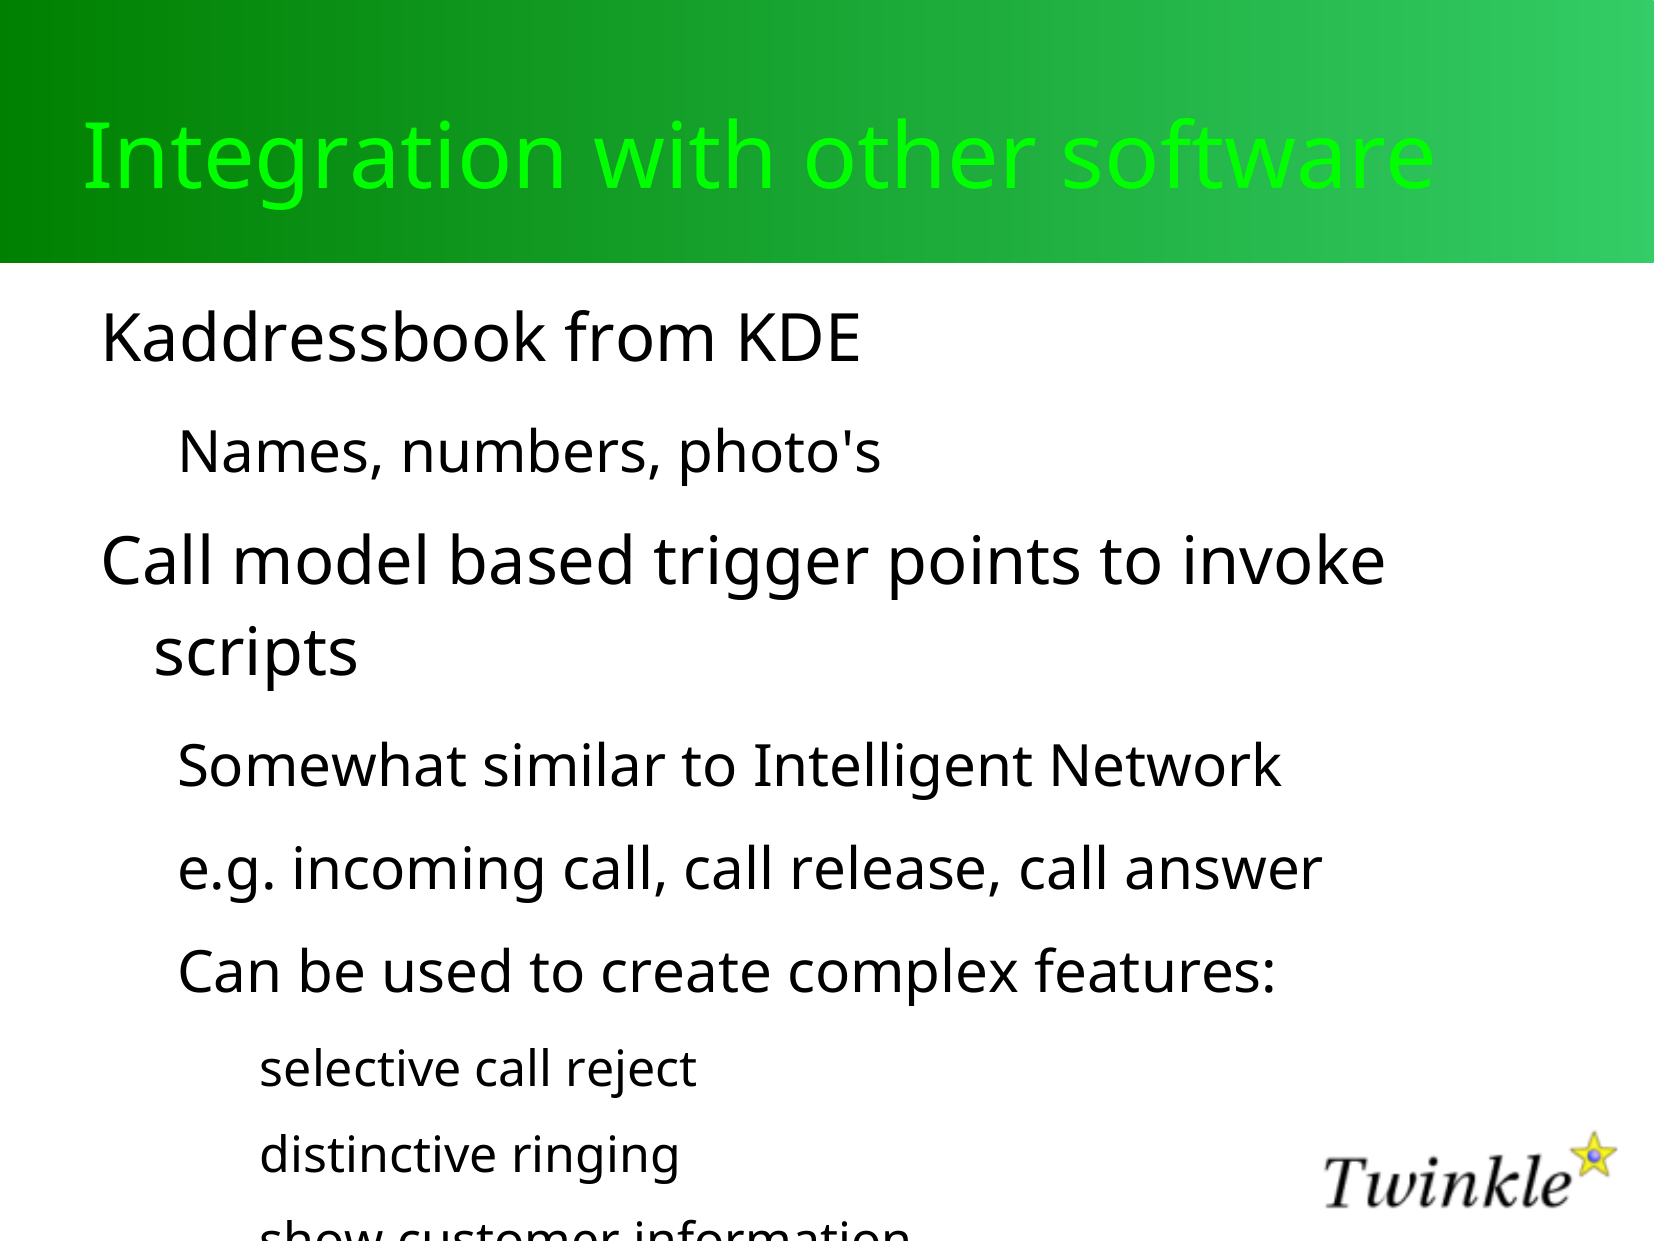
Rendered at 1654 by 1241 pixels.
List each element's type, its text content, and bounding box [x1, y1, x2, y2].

list Kaddressbook from KDE Names, numbers, photo's Call model based trigger points to invoke scripts Somewhat similar to Intelligent Network e.g. incoming call, call release, call answer Can be used to create complex features: selective call reject distinctive ringing show customer information [82, 290, 1571, 1188]
picture [1312, 1124, 1626, 1221]
title Integration with other software [82, 56, 1571, 250]
